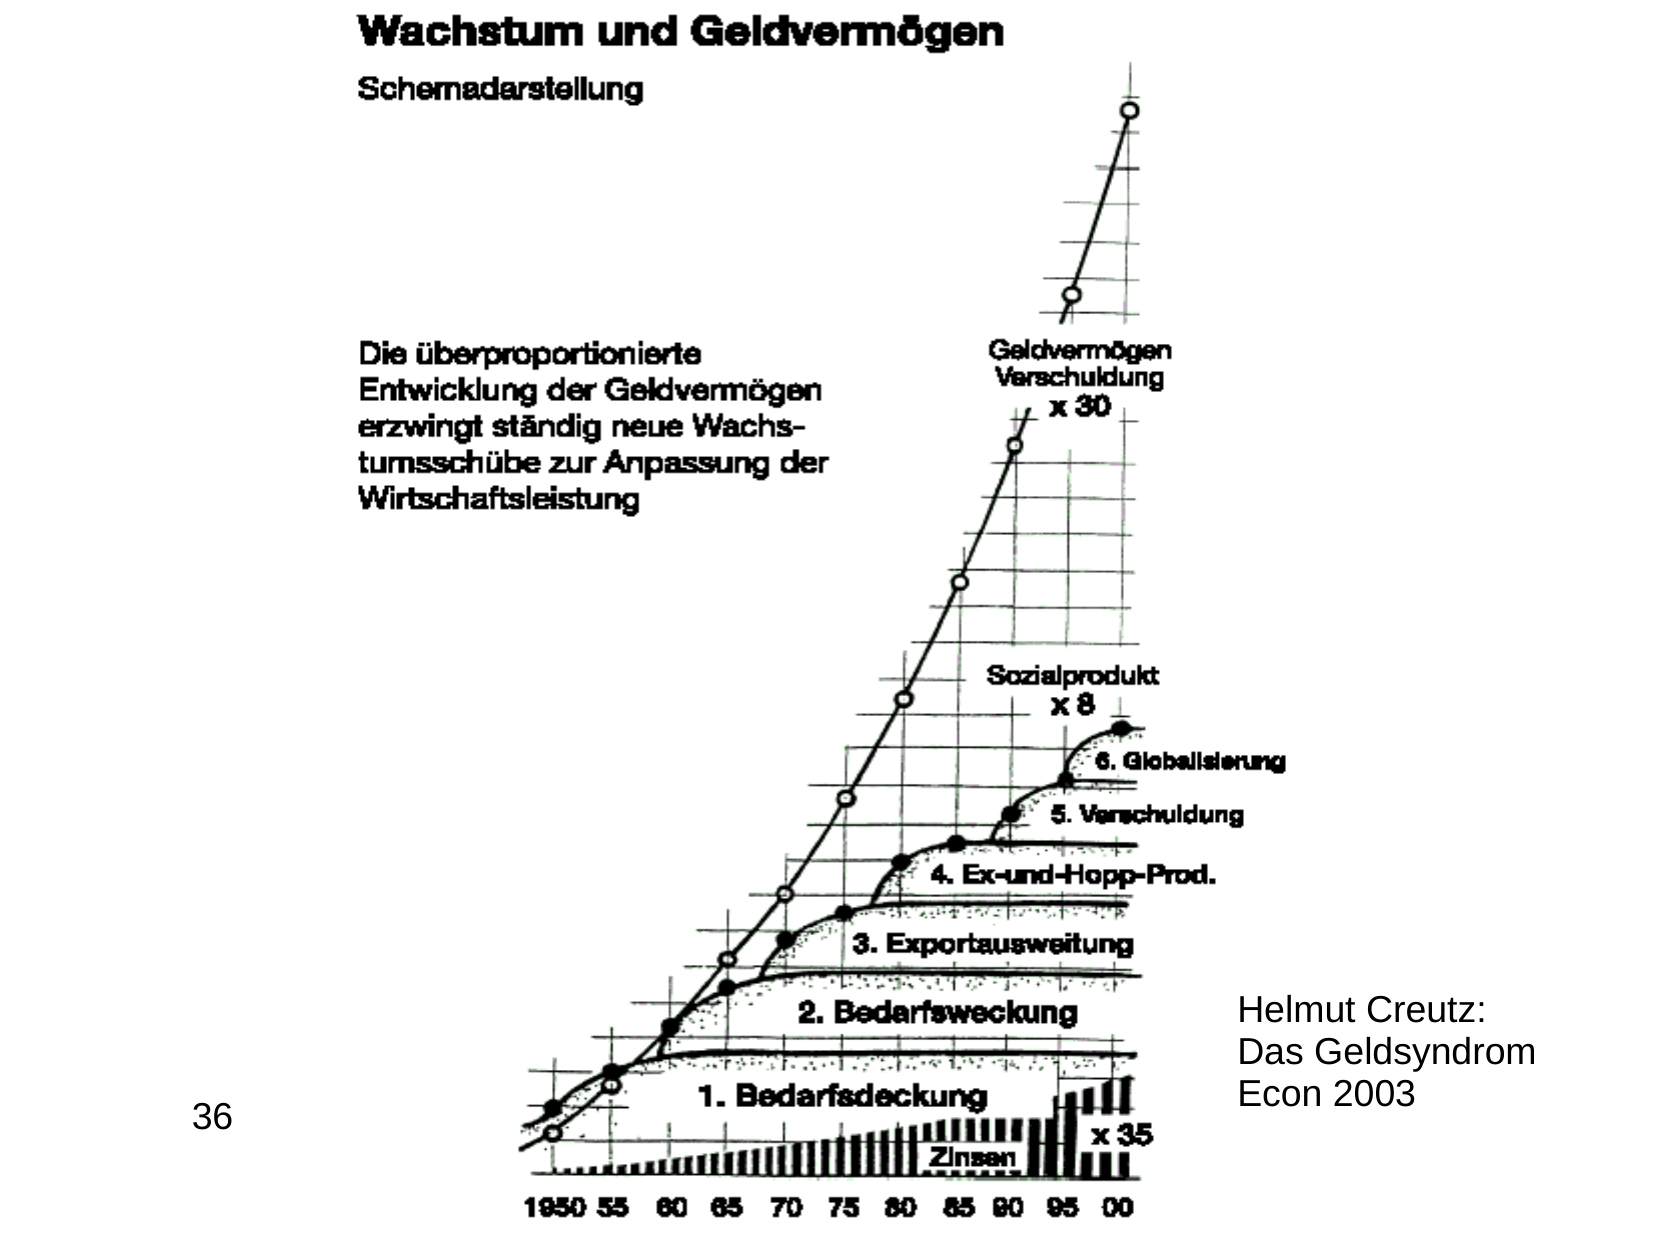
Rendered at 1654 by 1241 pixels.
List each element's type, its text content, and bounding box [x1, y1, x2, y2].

text_box Helmut Creutz: Das Geldsyndrom Econ 2003 [1222, 981, 1577, 1123]
text_box <Nummer> [177, 1088, 395, 1145]
picture [345, 0, 1308, 1241]
